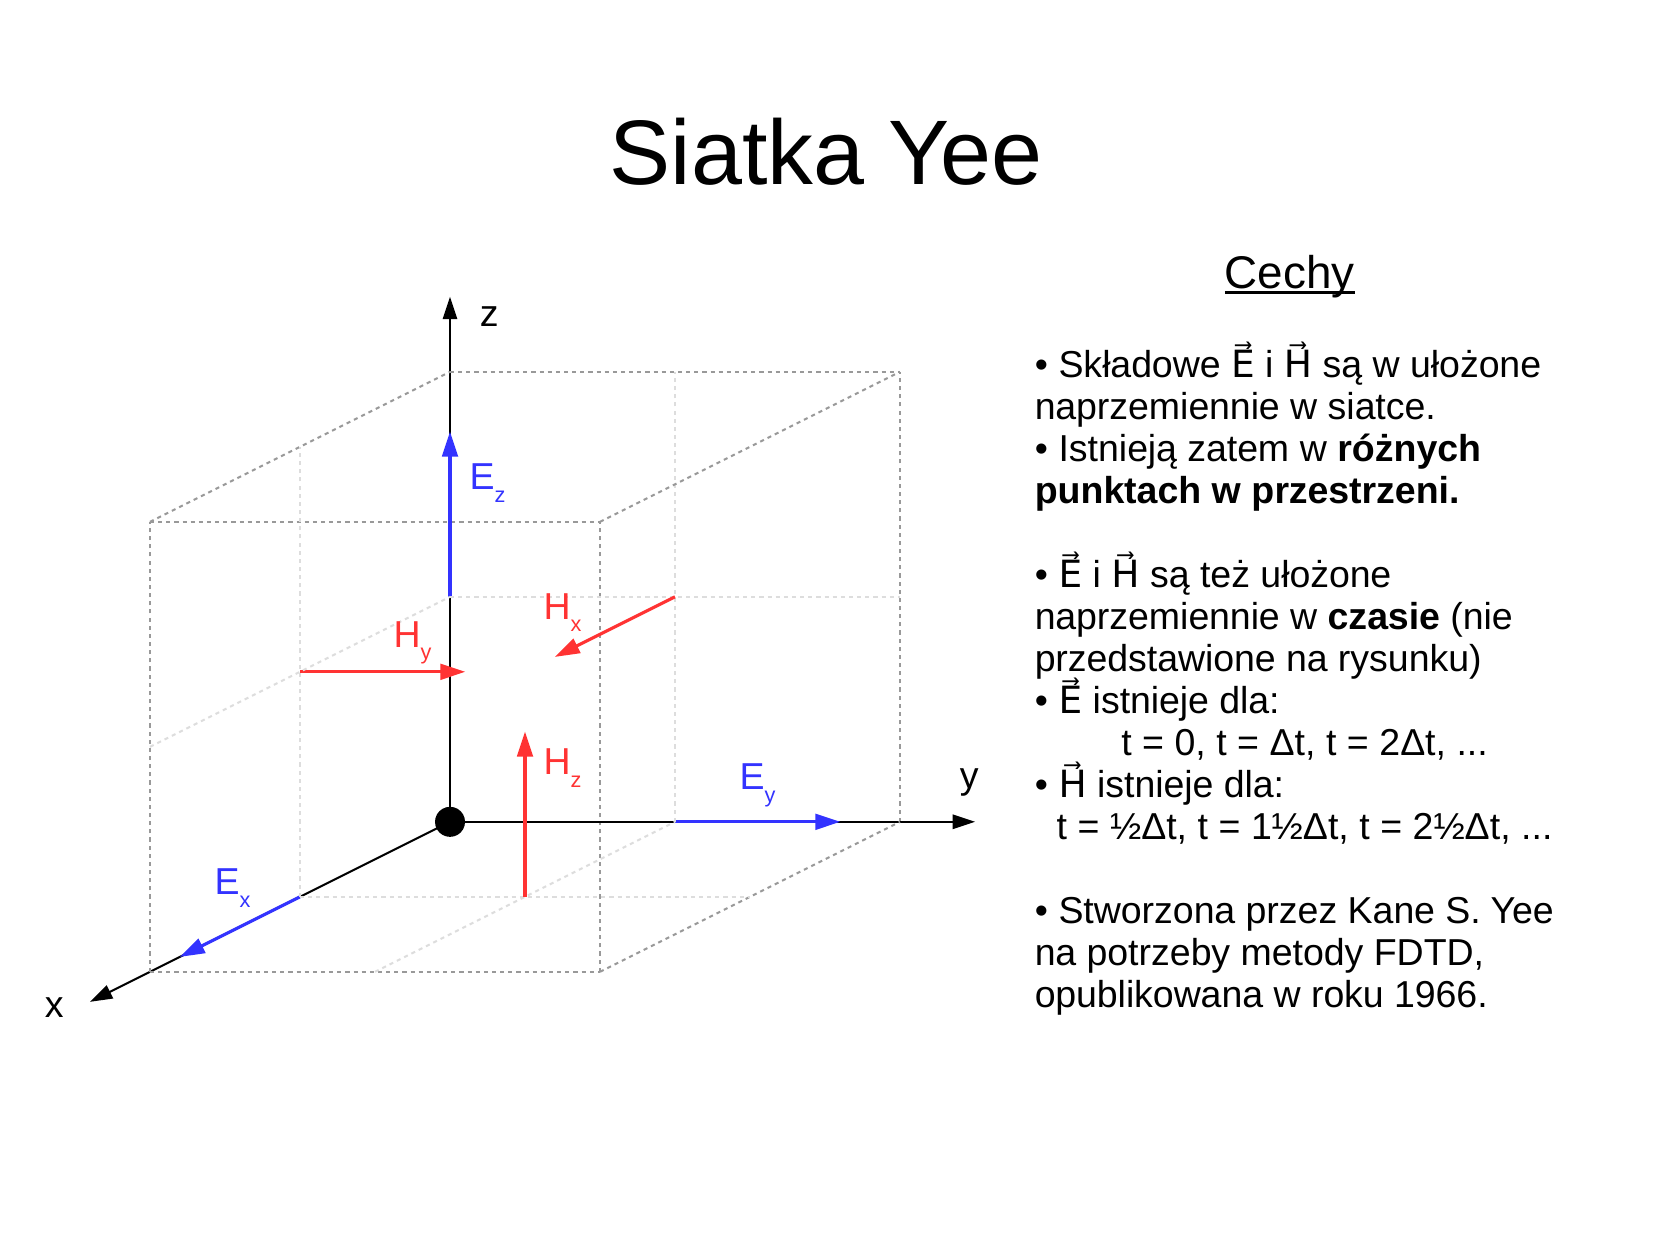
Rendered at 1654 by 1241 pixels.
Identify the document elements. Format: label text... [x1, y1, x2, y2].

text_box Hx [510, 577, 616, 644]
text_box Ez [435, 448, 541, 515]
text_box • Składowe E⃗ i H⃗ są w ułożone naprzemiennie w siatce. • Istnieją zatem w różnych punktach w przestrzeni. • E⃗ i H⃗ są też ułożone naprzemiennie w czasie (nie przedstawione na rysunku) • E⃗ istnieje dla: t = 0, t = Δt, t = 2Δt, ... • H⃗ istnieje dla: t = ½Δt, t = 1½Δt, t = 2½Δt, ... • Stworzona przez Kane S. Yee na potrzeby metody FDTD, opublikowana w roku 1966. [1020, 336, 1591, 1191]
title Siatka Yee [82, 49, 1571, 257]
text_box Hy [360, 606, 466, 672]
text_box Hz [510, 733, 616, 800]
text_box Cechy [1065, 240, 1516, 307]
text_box y [945, 746, 991, 804]
text_box Ey [705, 748, 811, 815]
text_box [435, 806, 466, 837]
text_box Ex [180, 853, 286, 920]
text_box z [465, 285, 511, 342]
text_box x [30, 976, 76, 1034]
